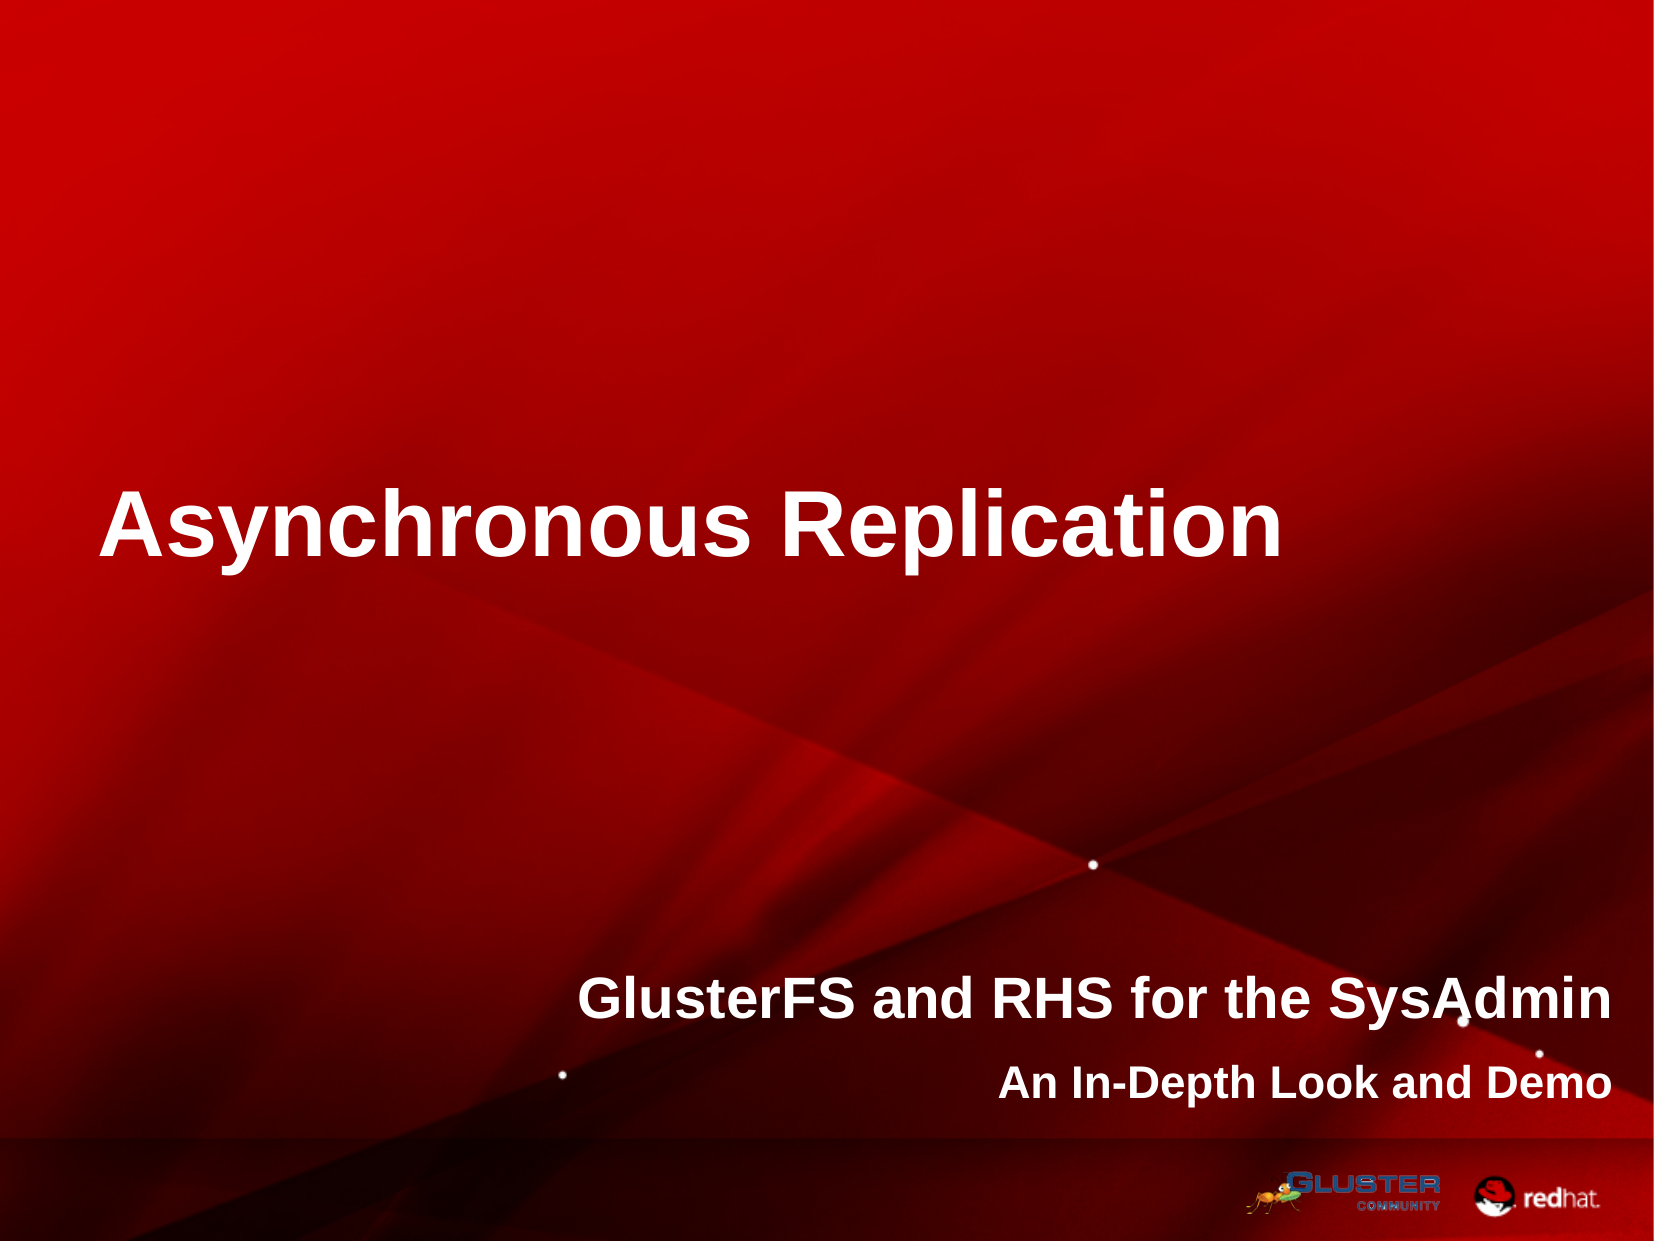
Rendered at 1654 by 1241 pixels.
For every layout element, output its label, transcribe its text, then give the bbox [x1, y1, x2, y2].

picture [0, 0, 1654, 1241]
title Asynchronous Replication [97, 430, 1586, 618]
text_box GlusterFS and RHS for the SysAdmin An In-Depth Look and Demo [562, 958, 1629, 1116]
